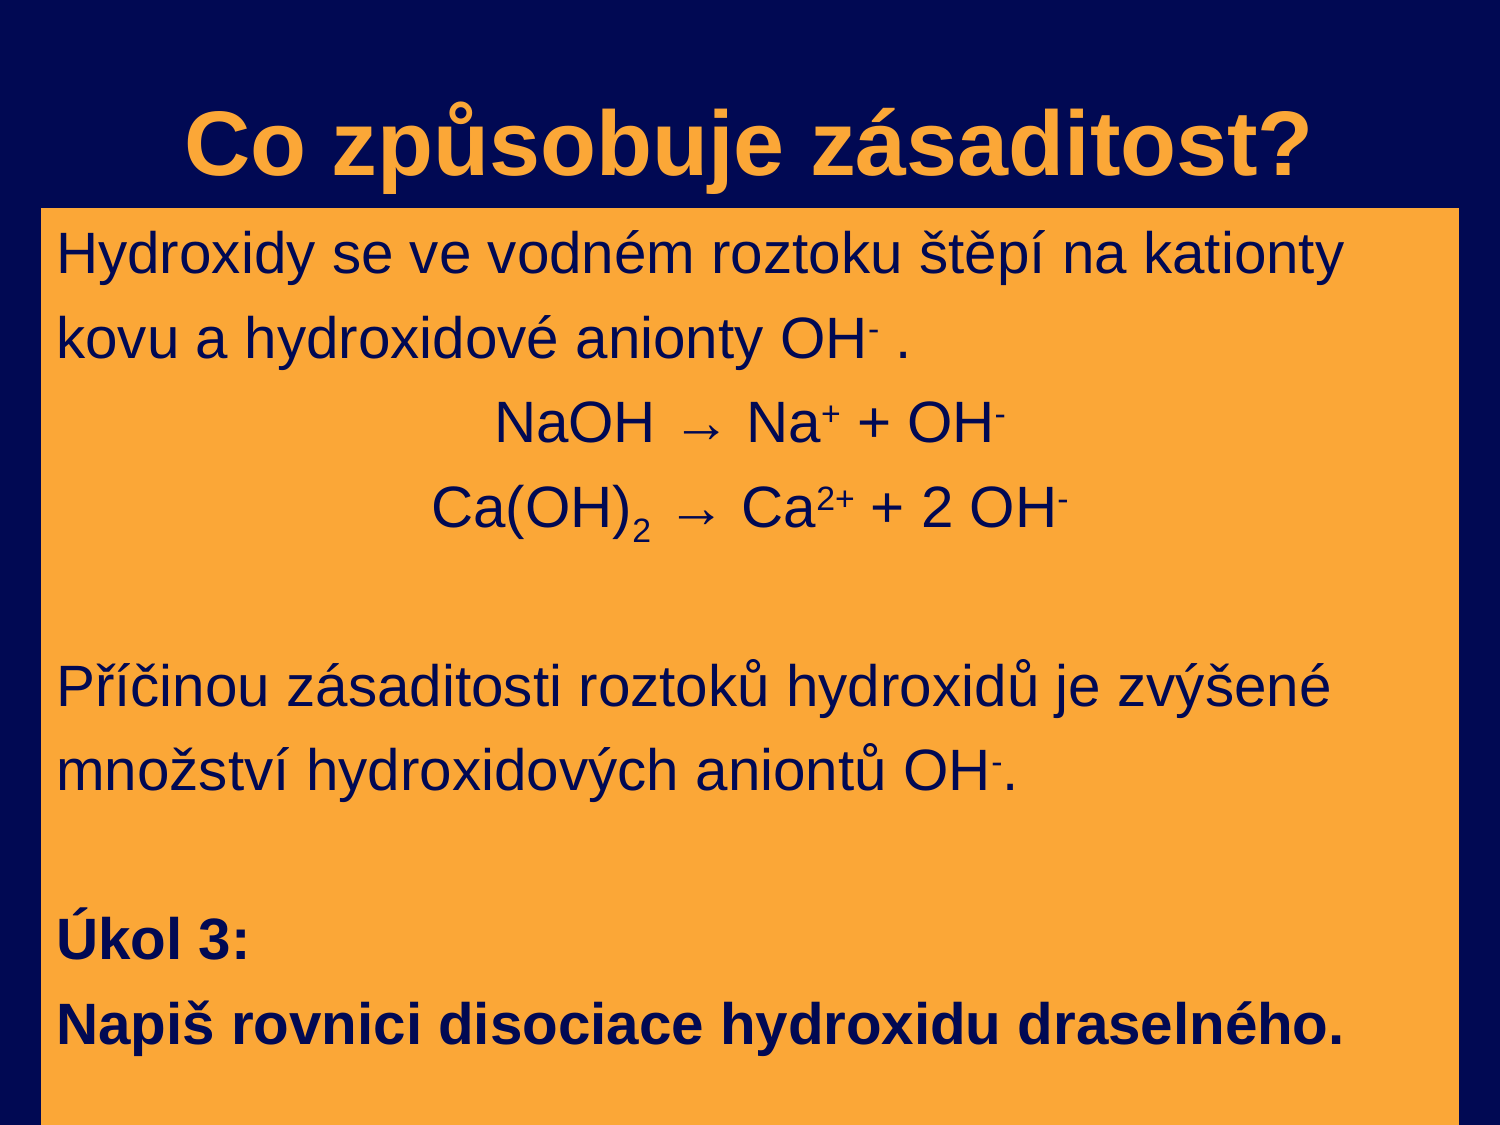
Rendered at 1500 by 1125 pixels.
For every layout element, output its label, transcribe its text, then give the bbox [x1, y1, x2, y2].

list Hydroxidy se ve vodném roztoku štěpí na kationty kovu a hydroxidové anionty OH- . NaOH → Na+ + OH- Ca(OH)2 → Ca2+ + 2 OH- Příčinou zásaditosti roztoků hydroxidů je zvýšené množství hydroxidových aniontů OH-. Úkol 3: Napiš rovnici disociace hydroxidu draselného. [41, 208, 1459, 1125]
title Co způsobuje zásaditost? [75, 45, 1426, 208]
